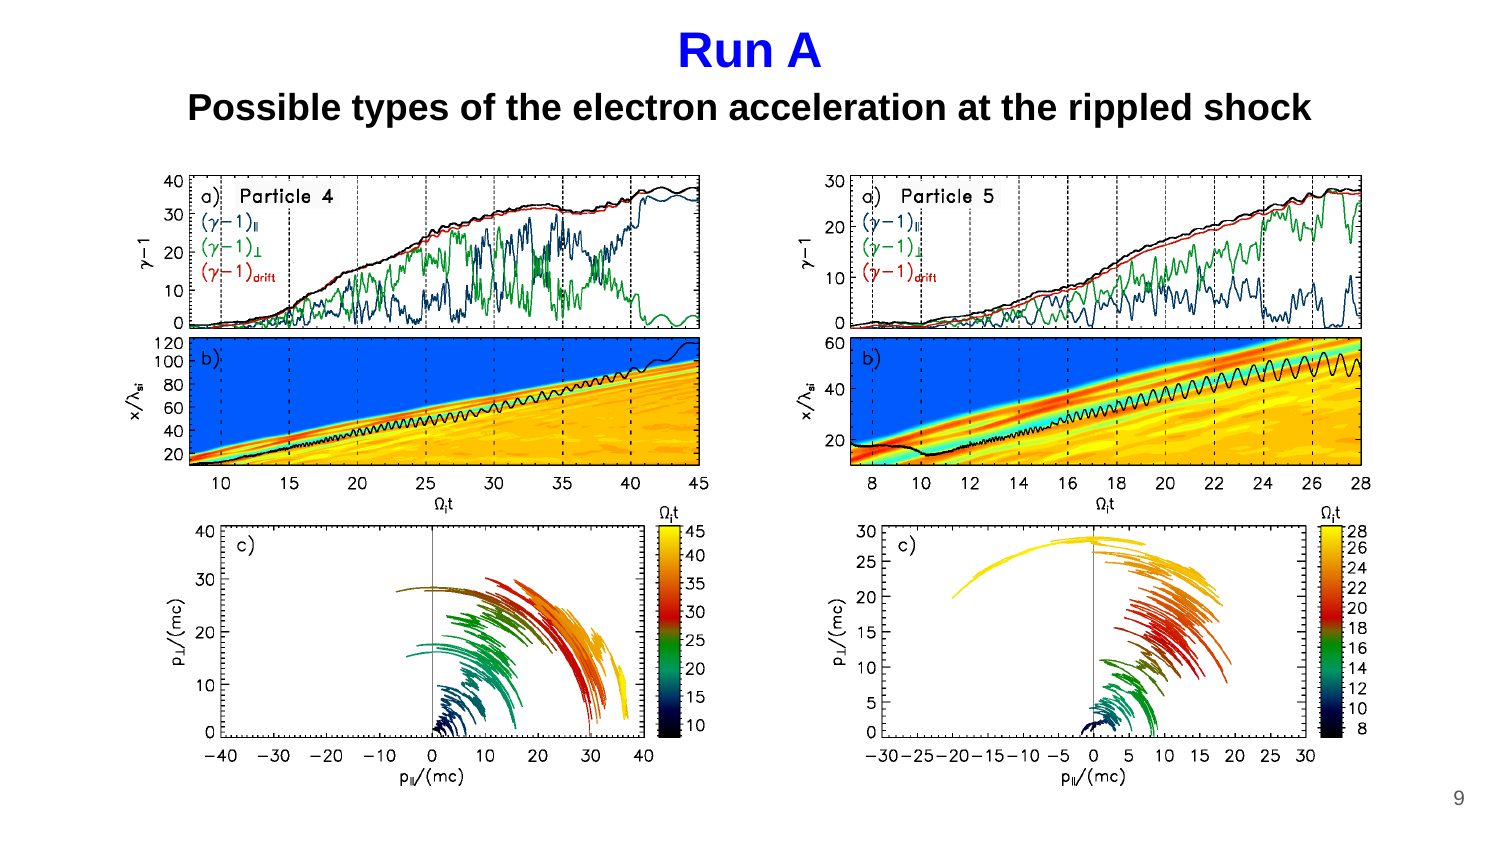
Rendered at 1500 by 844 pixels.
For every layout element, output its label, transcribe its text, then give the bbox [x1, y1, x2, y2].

title Possible types of the electron acceleration at the rippled shock [51, 72, 1449, 138]
slide_number <number> [1389, 764, 1480, 830]
picture [779, 165, 1371, 787]
picture [118, 165, 709, 787]
title Run A [51, 10, 1449, 72]
